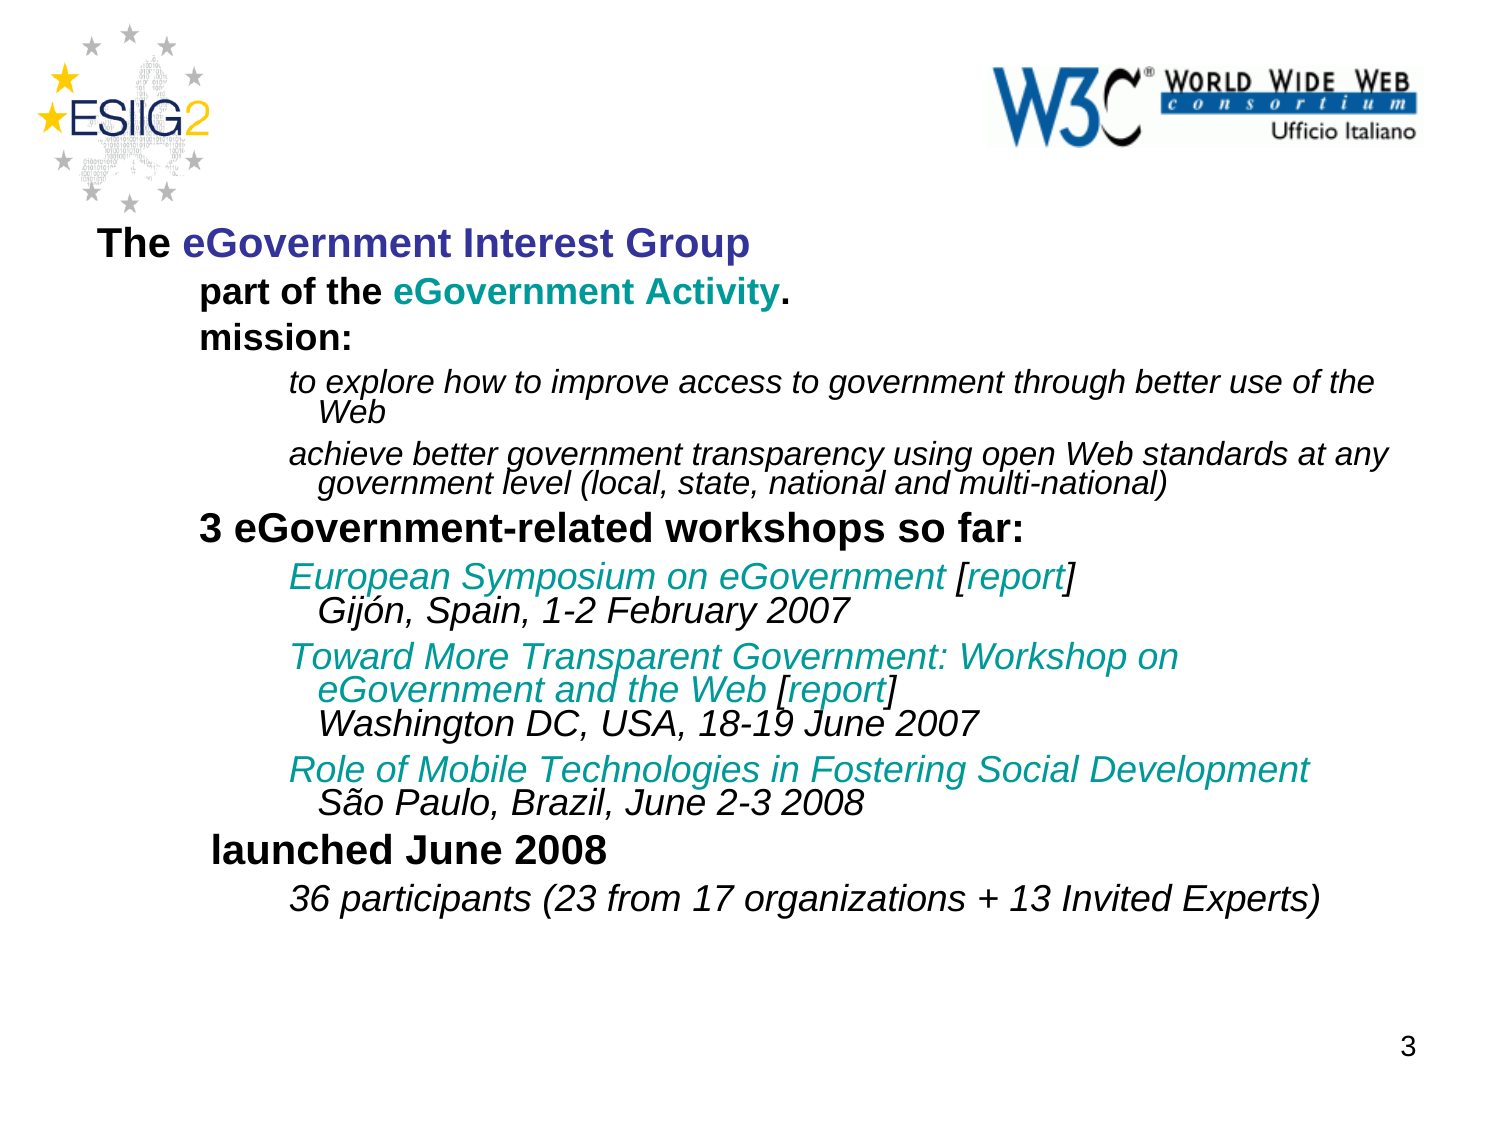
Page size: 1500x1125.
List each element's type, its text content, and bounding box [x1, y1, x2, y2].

picture [35, 23, 211, 214]
picture [986, 66, 1424, 148]
text_box <numero> [1382, 1019, 1435, 1070]
list The eGovernment Interest Group part of the eGovernment Activity. mission: to explore how to improve access to government through better use of the Web achieve better government transparency using open Web standards at any government level (local, state, national and multi-national) 3 eGovernment-related workshops so far: European Symposium on eGovernment [report] Gijón, Spain, 1-2 February 2007 Toward More Transparent Government: Workshop on eGovernment and the Web [report] Washington DC, USA, 18-19 June 2007 Role of Mobile Technologies in Fostering Social Development São Paulo, Brazil, June 2-3 2008 launched June 2008 36 participants (23 from 17 organizations + 13 Invited Experts) [88, 219, 1424, 1017]
